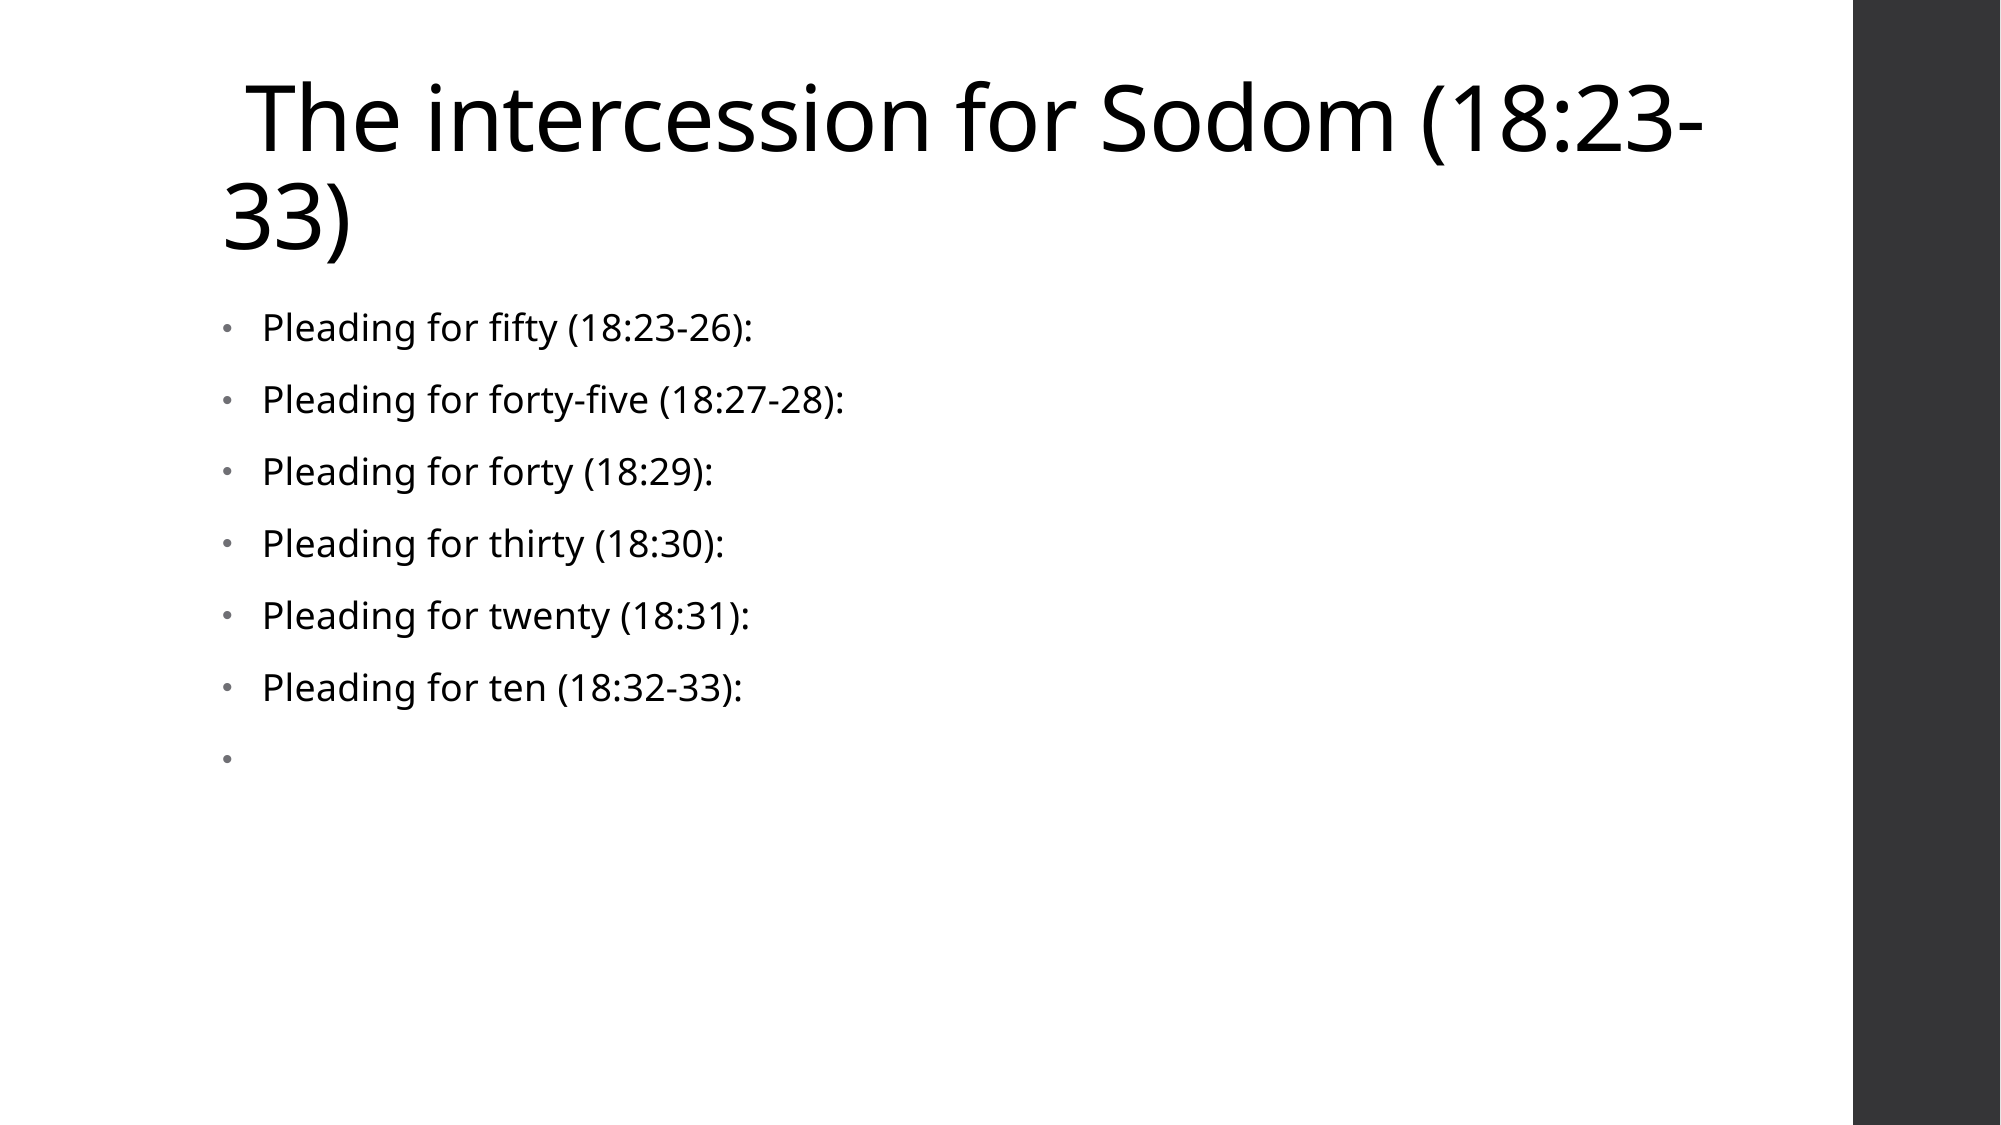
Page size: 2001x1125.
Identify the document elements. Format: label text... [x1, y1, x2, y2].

list Pleading for fifty (18:23-26): Pleading for forty-five (18:27-28): Pleading for forty (18:29): Pleading for thirty (18:30): Pleading for twenty (18:31): Pleading for ten (18:32-33): [206, 299, 1617, 1014]
title The intercession for Sodom (18:23-33) [206, 60, 1797, 278]
